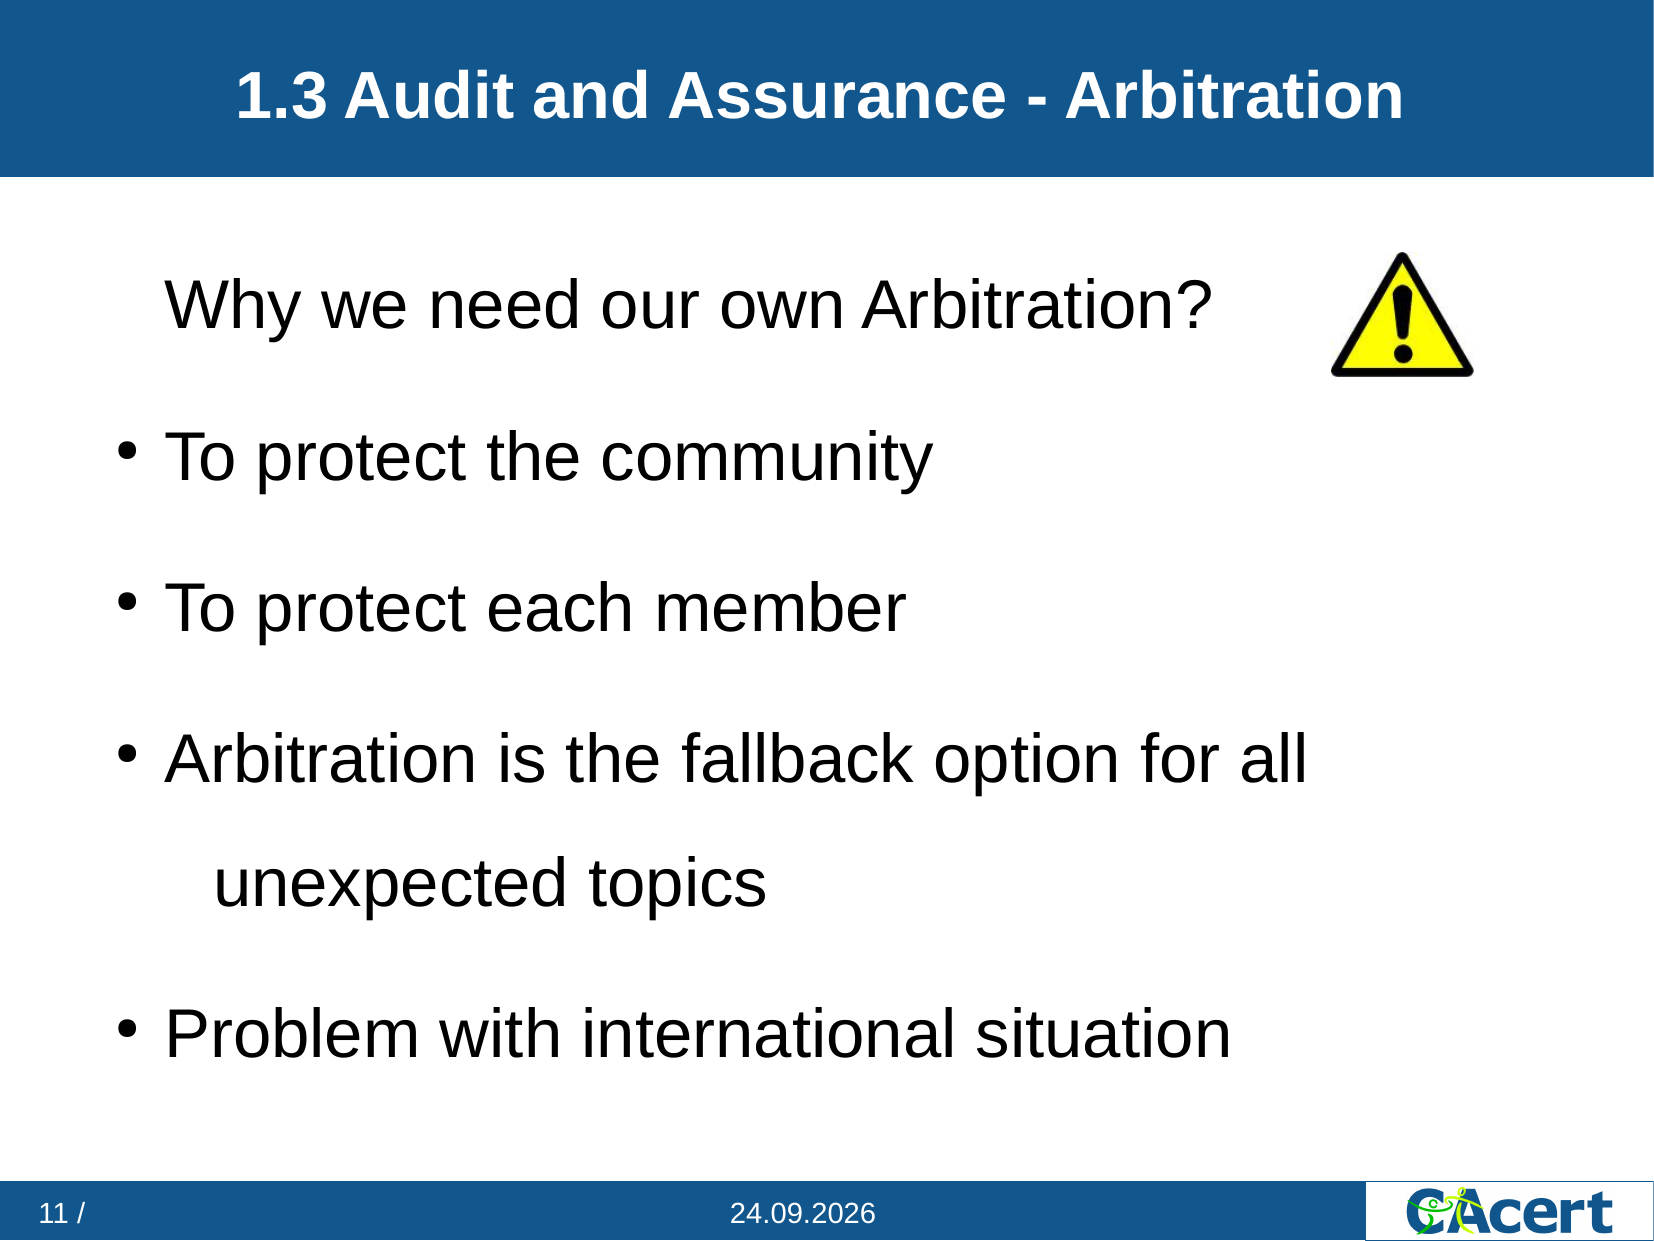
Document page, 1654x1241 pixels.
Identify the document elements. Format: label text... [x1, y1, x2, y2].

title 1.3 Audit and Assurance - Arbitration [76, 17, 1565, 166]
list Why we need our own Arbitration? To protect the community To protect each member Arbitration is the fallback option for all unexpected topics Problem with international situation [82, 218, 1571, 1077]
picture [1331, 252, 1474, 377]
